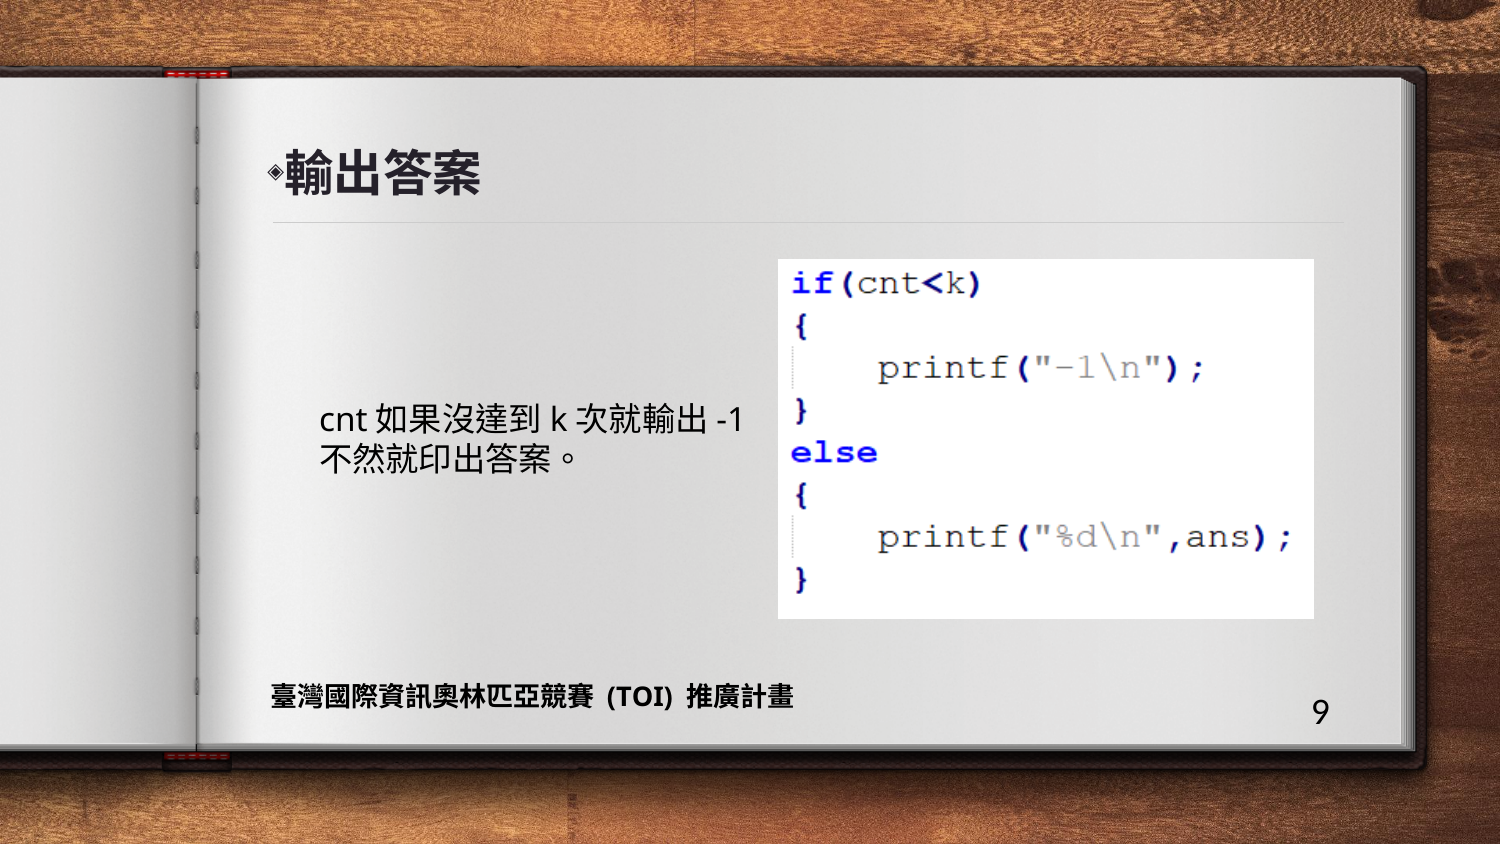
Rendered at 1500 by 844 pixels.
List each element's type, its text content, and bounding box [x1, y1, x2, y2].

text_box cnt如果沒達到k次就輸出-1 不然就印出答案。 [304, 391, 778, 487]
text_box 8 [1295, 672, 1386, 737]
list 輸出答案 [252, 126, 1194, 216]
picture [778, 259, 1314, 619]
